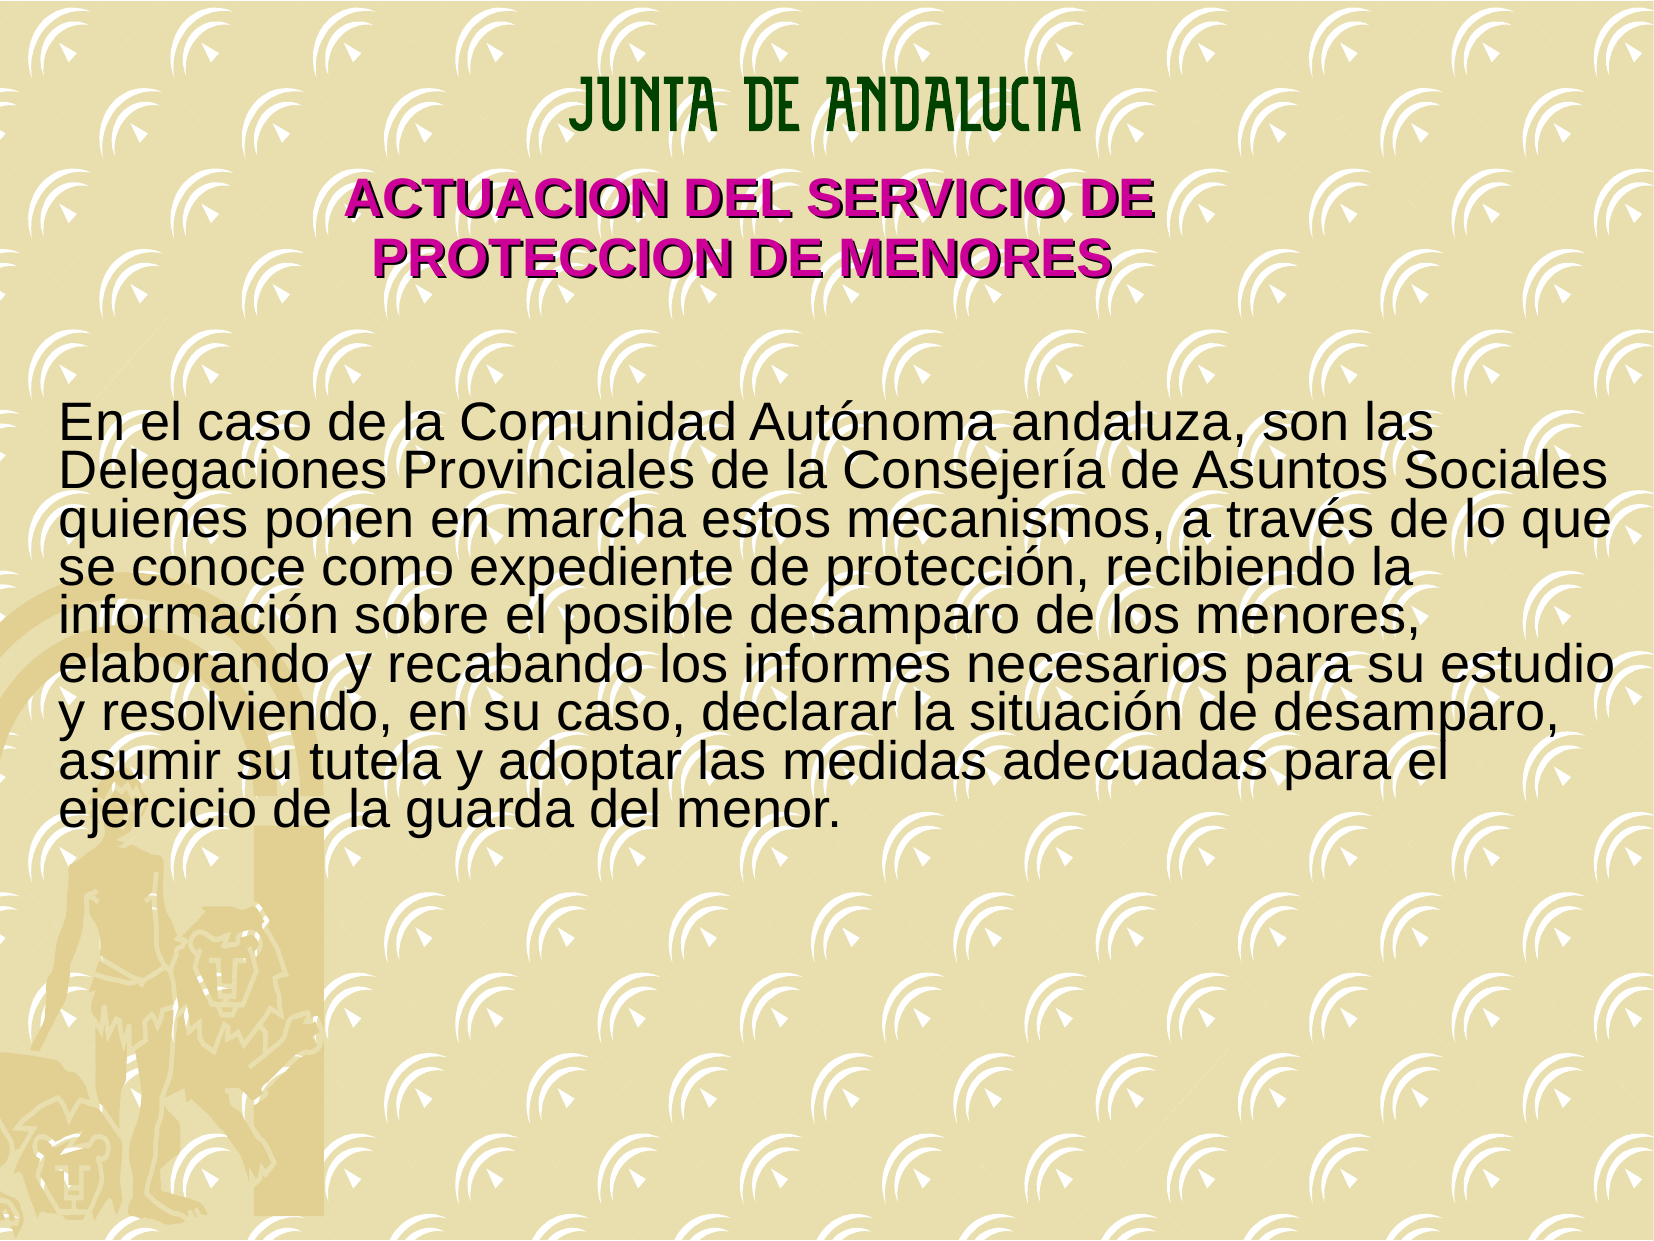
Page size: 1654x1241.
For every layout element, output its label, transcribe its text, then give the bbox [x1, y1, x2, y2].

text_box [35, 290, 1647, 1161]
picture [0, 0, 1654, 1241]
text_box En el caso de la Comunidad Autónoma andaluza, son las Delegaciones Provinciales de la Consejería de Asuntos Sociales quienes ponen en marcha estos mecanismos, a través de lo que se conoce como expediente de protección, recibiendo la información sobre el posible desamparo de los menores, elaborando y recabando los informes necesarios para su estudio y resolviendo, en su caso, declarar la situación de desamparo, asumir su tutela y adoptar las medidas adecuadas para el ejercicio de la guarda del menor. [59, 401, 1619, 806]
text_box ACTUACION DEL SERVICIO DE PROTECCION DE MENORES [236, 159, 1264, 290]
